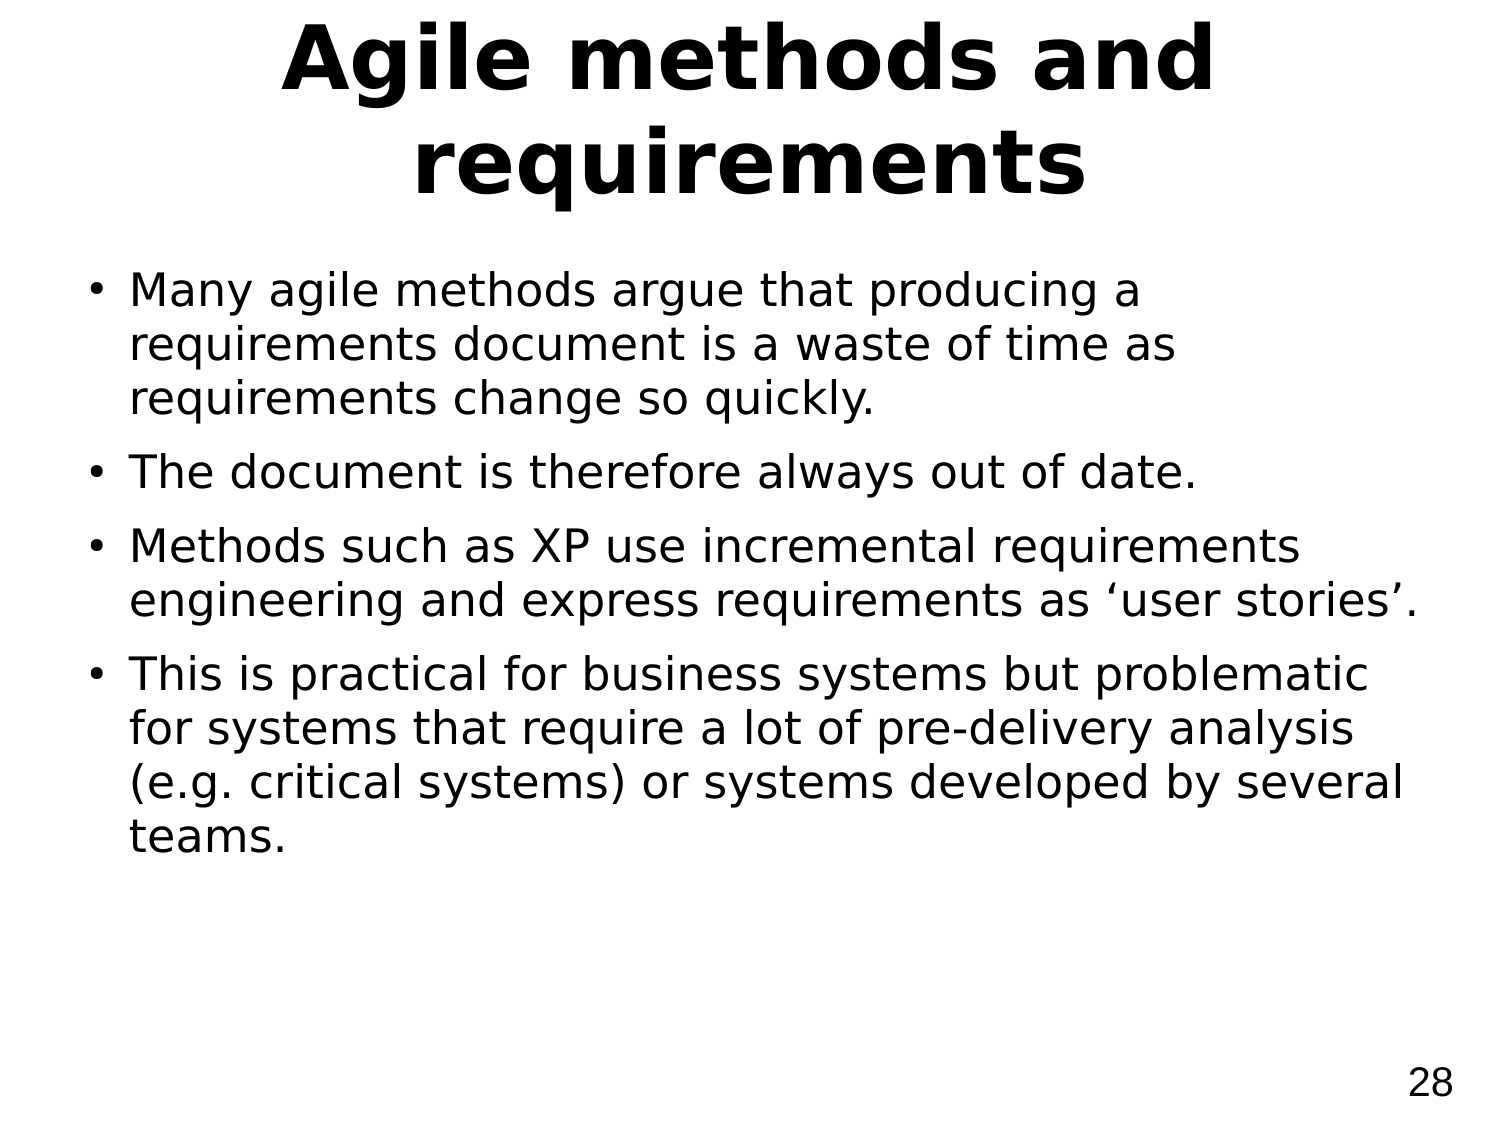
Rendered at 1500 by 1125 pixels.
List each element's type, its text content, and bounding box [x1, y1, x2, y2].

title Agile methods and requirements [75, 7, 1425, 215]
list Many agile methods argue that producing a requirements document is a waste of time as requirements change so quickly. The document is therefore always out of date. Methods such as XP use incremental requirements engineering and express requirements as ‘user stories’. This is practical for business systems but problematic for systems that require a lot of pre-delivery analysis (e.g. critical systems) or systems developed by several teams. [75, 263, 1425, 916]
